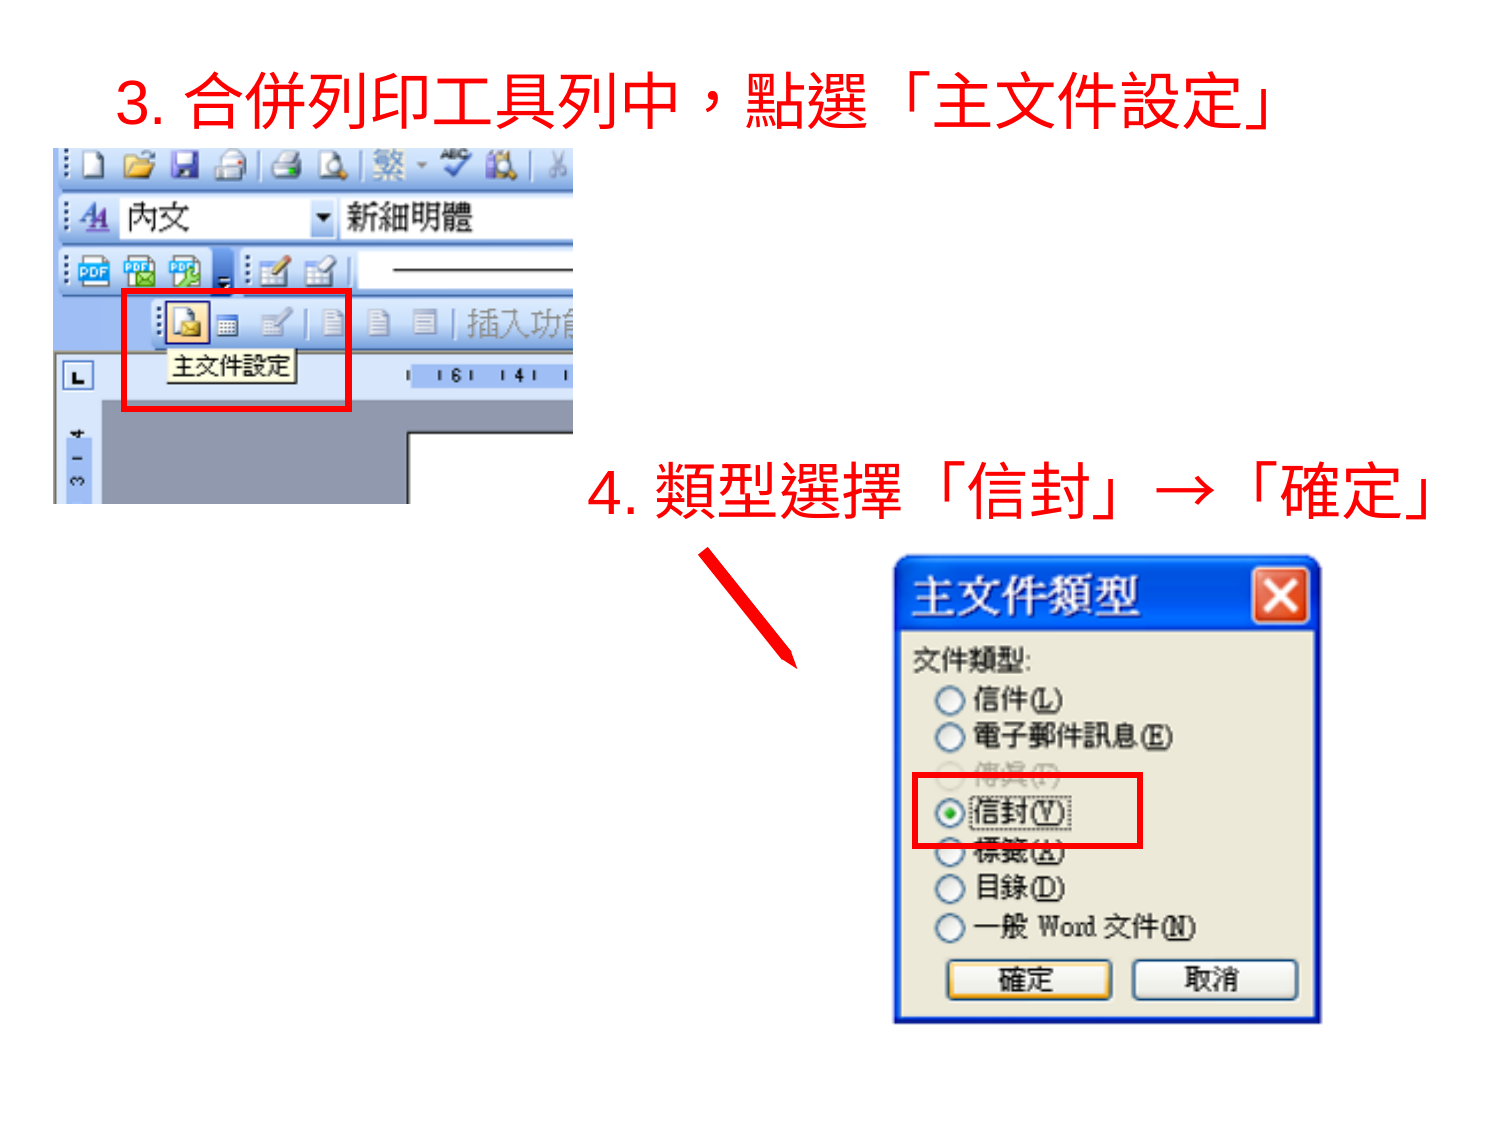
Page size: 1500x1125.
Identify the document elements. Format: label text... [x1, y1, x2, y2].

text_box 4.類型選擇「信封」→「確定」 [572, 444, 1483, 535]
text_box 3.合併列印工具列中，點選「主文件設定」 [100, 54, 1377, 145]
picture [53, 148, 573, 504]
picture [879, 538, 1348, 1059]
